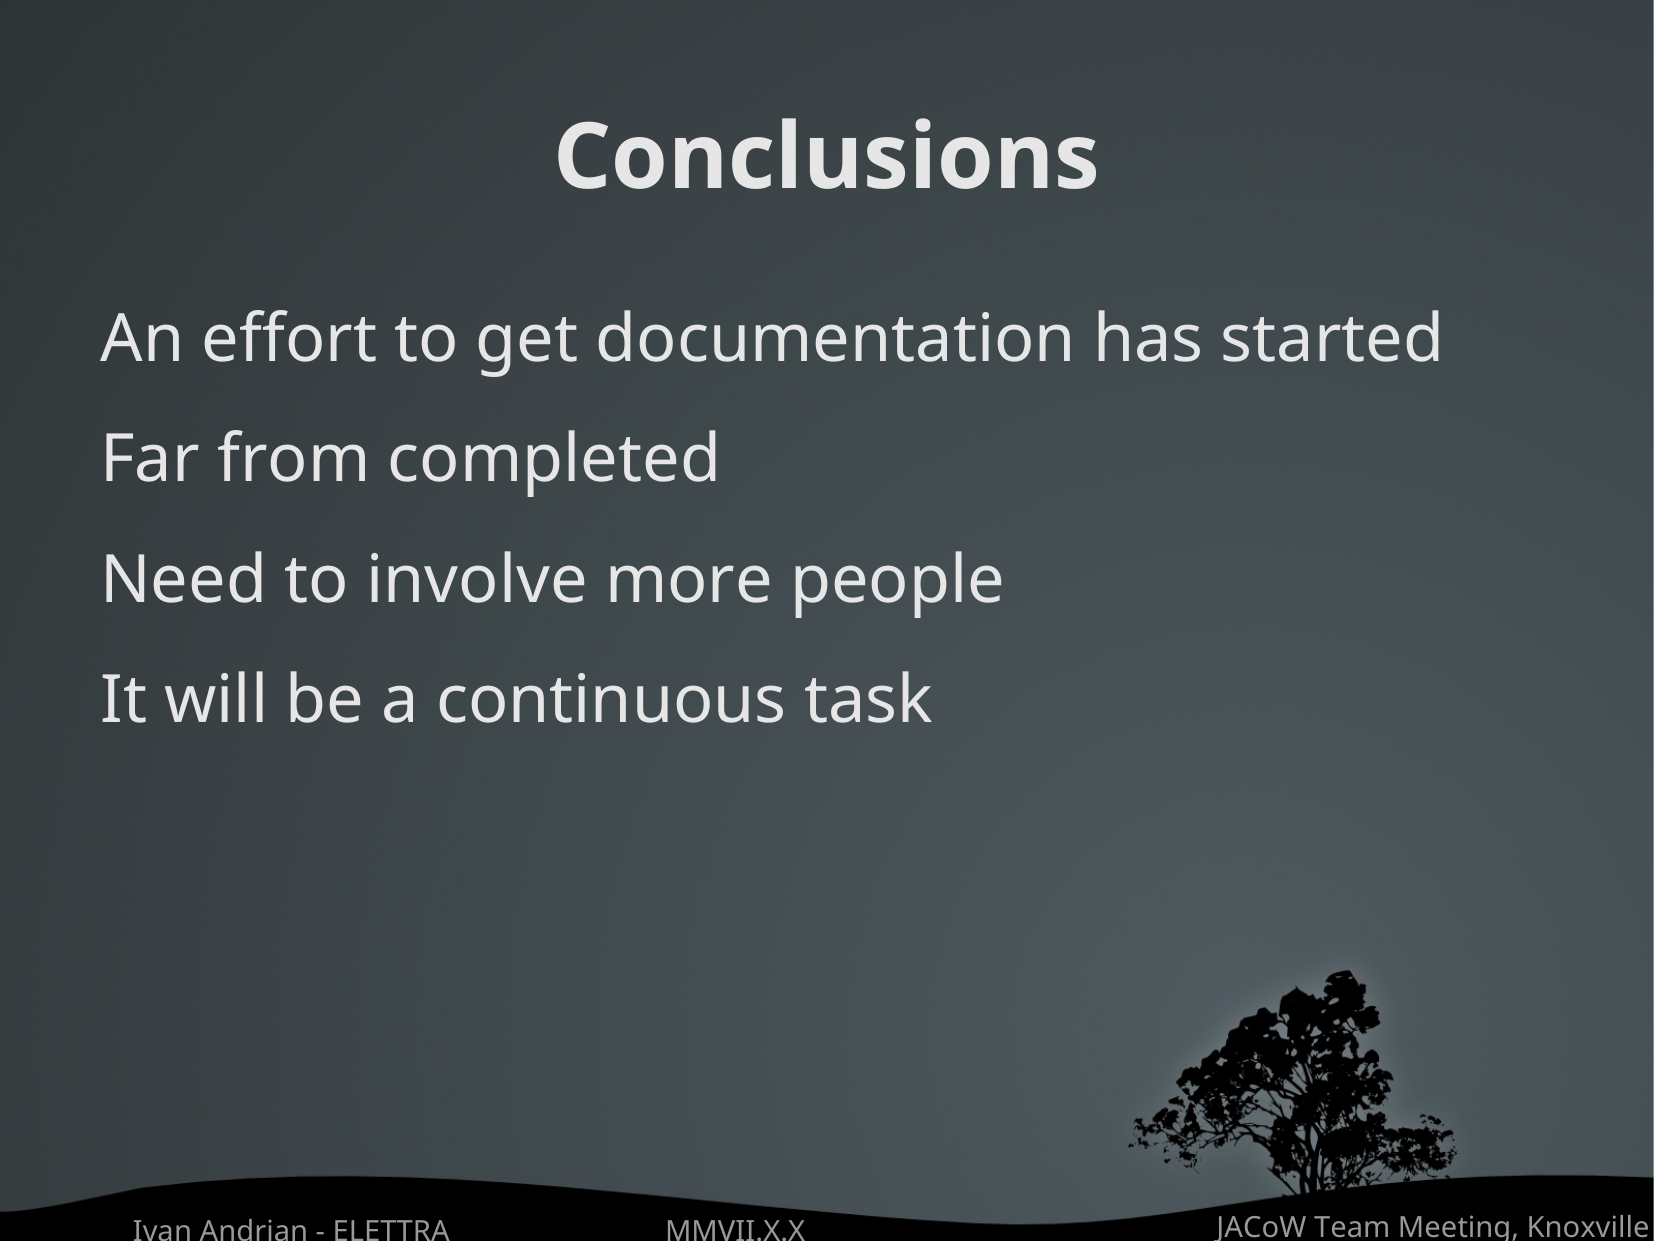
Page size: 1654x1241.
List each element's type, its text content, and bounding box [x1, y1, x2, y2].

picture [205, 1224, 211, 1232]
picture [0, 0, 1654, 1241]
picture [202, 1235, 215, 1241]
picture [705, 1224, 712, 1241]
picture [791, 1232, 802, 1241]
picture [295, 1227, 303, 1241]
list An effort to get documentation has started Far from completed Need to involve more people It will be a continuous task [82, 290, 1571, 1094]
picture [679, 1224, 686, 1241]
picture [437, 1224, 443, 1232]
title Conclusions [82, 56, 1571, 250]
picture [417, 1222, 425, 1230]
picture [223, 1227, 231, 1241]
picture [1497, 1223, 1506, 1235]
picture [277, 1233, 284, 1239]
picture [696, 1224, 703, 1241]
picture [161, 1233, 168, 1239]
picture [179, 1227, 187, 1241]
picture [417, 1232, 426, 1241]
picture [766, 1232, 777, 1241]
picture [389, 1222, 403, 1241]
picture [434, 1235, 447, 1241]
picture [670, 1224, 677, 1241]
picture [240, 1227, 249, 1239]
